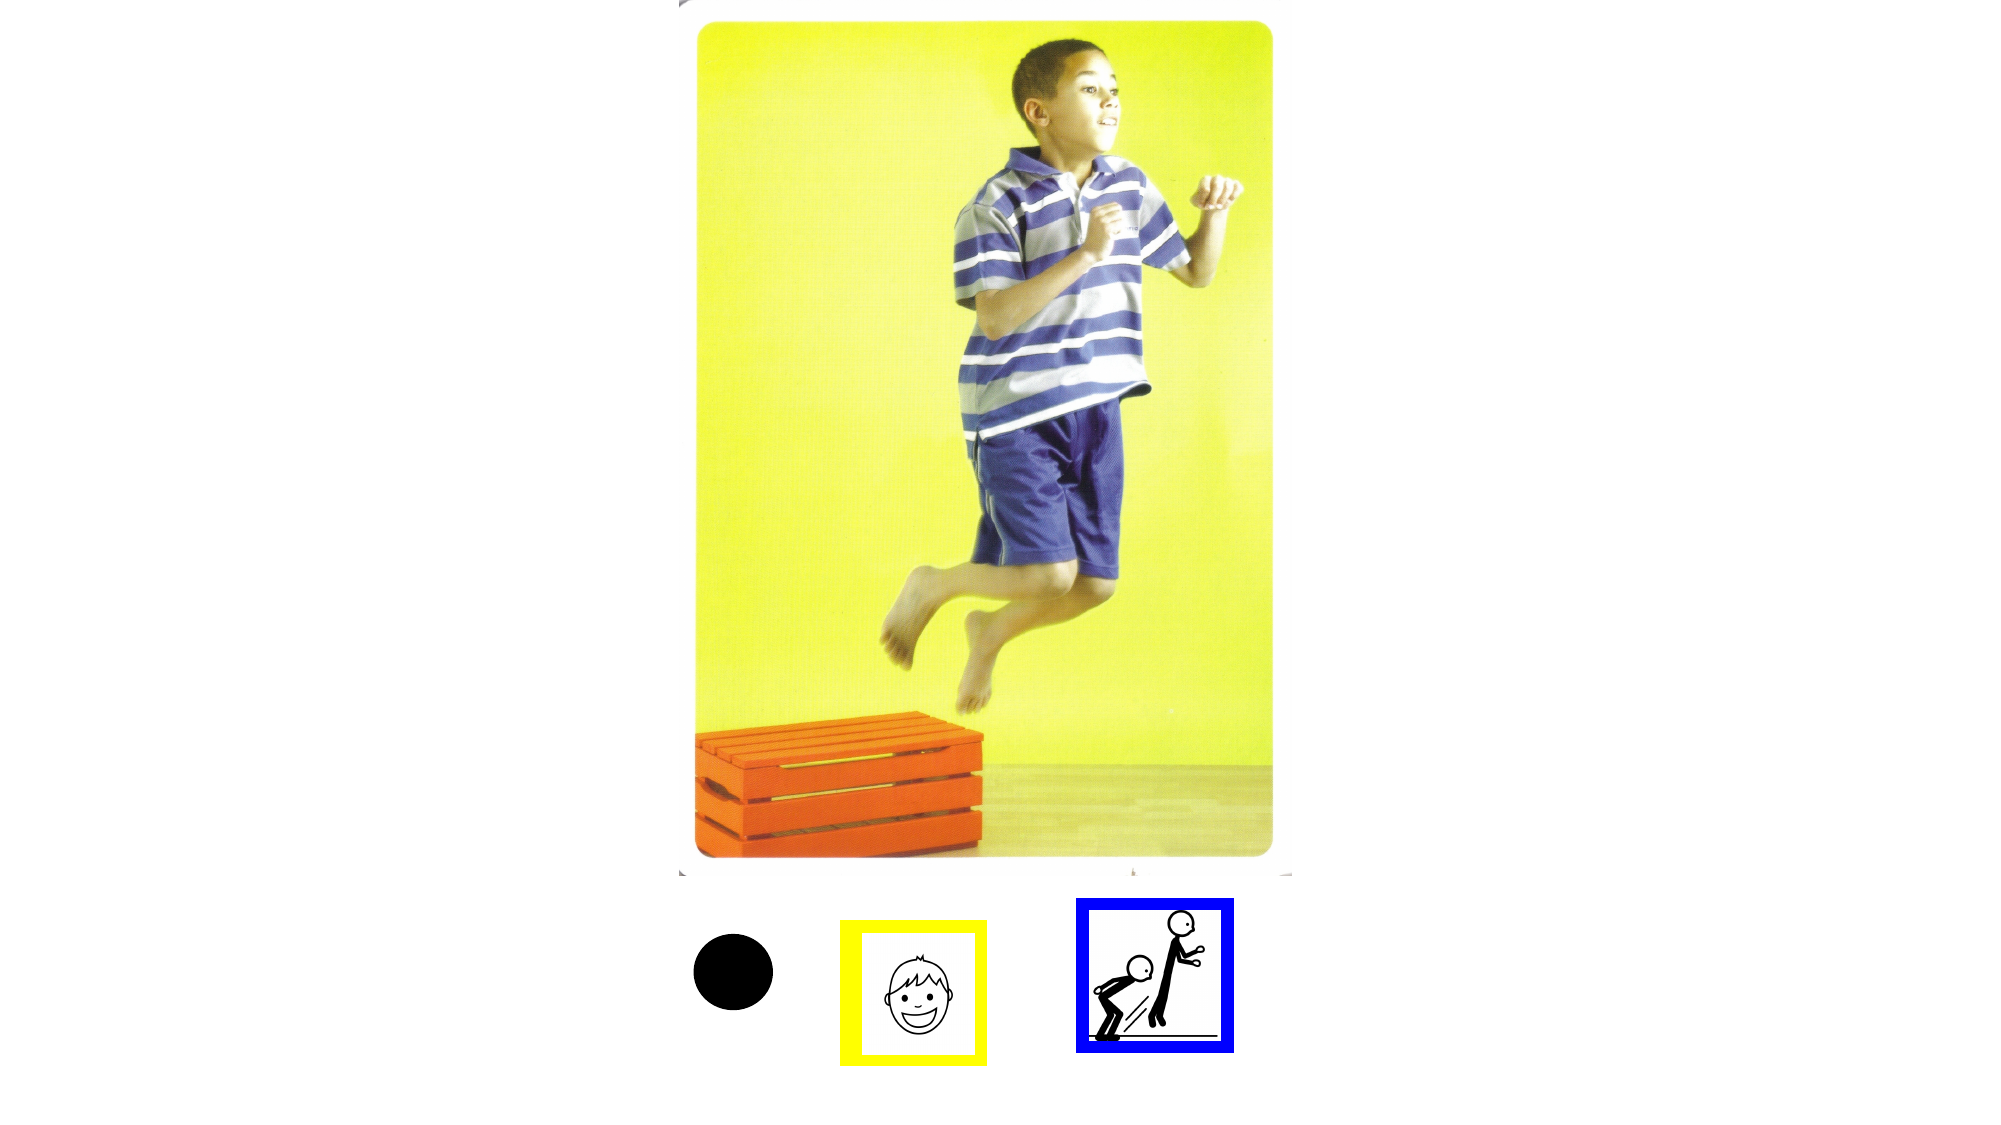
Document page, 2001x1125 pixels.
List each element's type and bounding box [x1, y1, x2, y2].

text_box [841, 921, 987, 1065]
picture [679, 0, 1292, 876]
text_box [694, 934, 772, 1010]
picture [862, 933, 975, 1055]
picture [1089, 910, 1221, 1041]
